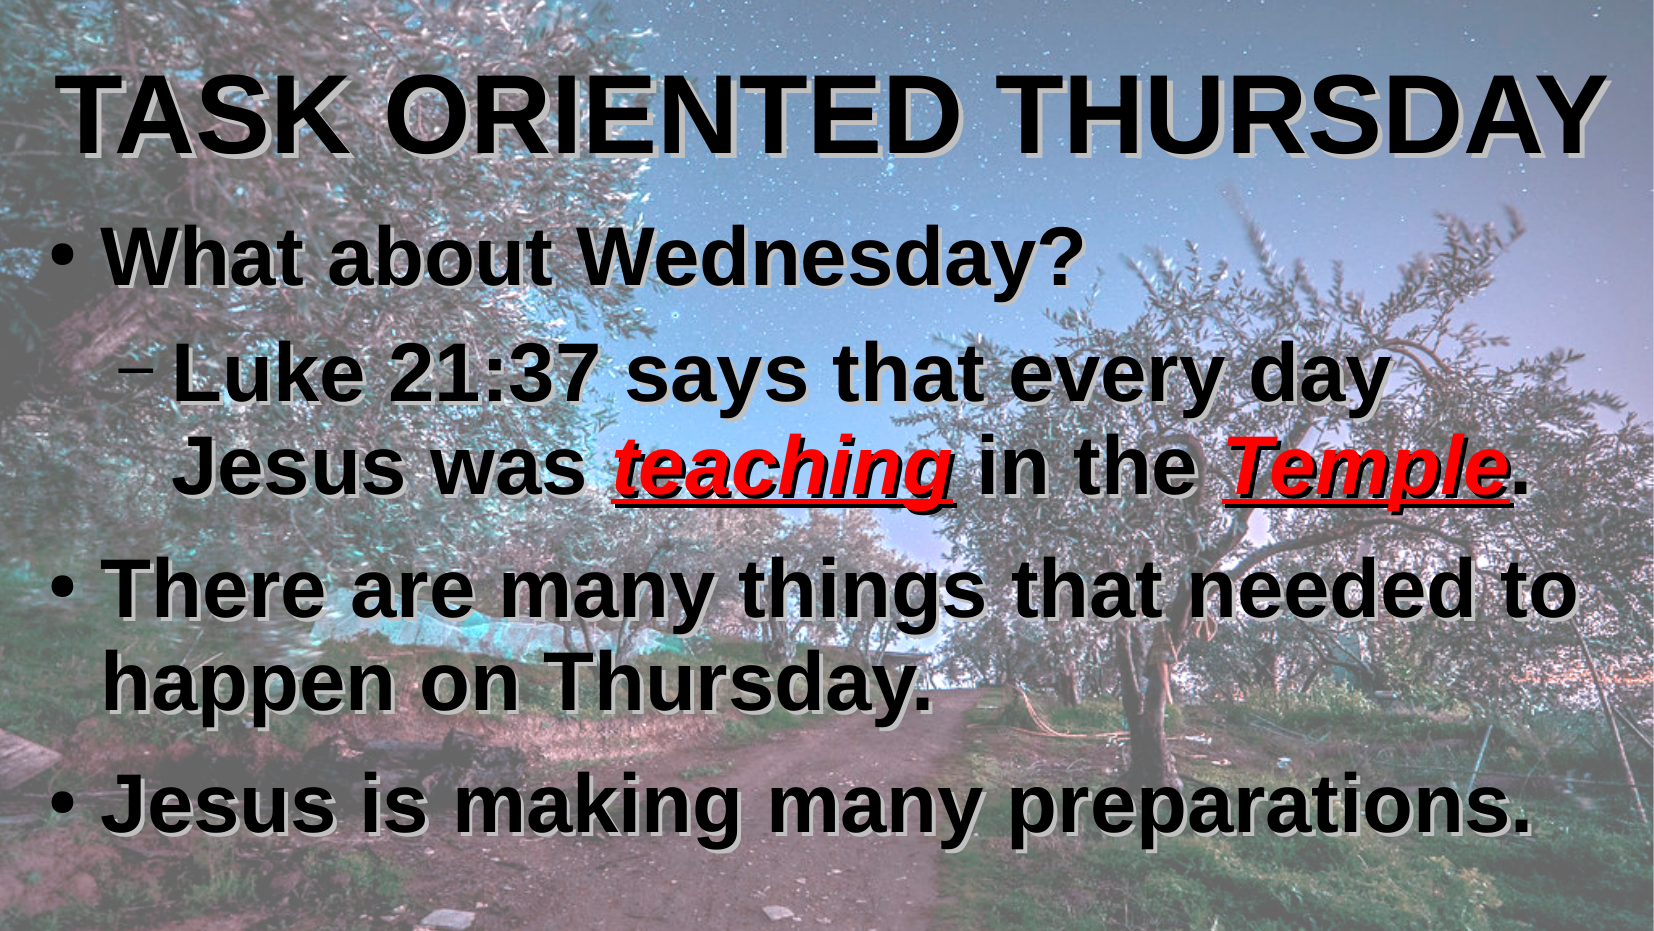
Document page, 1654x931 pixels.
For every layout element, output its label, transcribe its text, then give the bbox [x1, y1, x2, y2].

list What about Wednesday? Luke 21:37 says that every day Jesus was teaching in the Temple. There are many things that needed to happen on Thursday. Jesus is making many preparations. [30, 210, 1636, 916]
title TASK ORIENTED THURSDAY [30, 0, 1636, 210]
picture [0, 0, 1654, 931]
